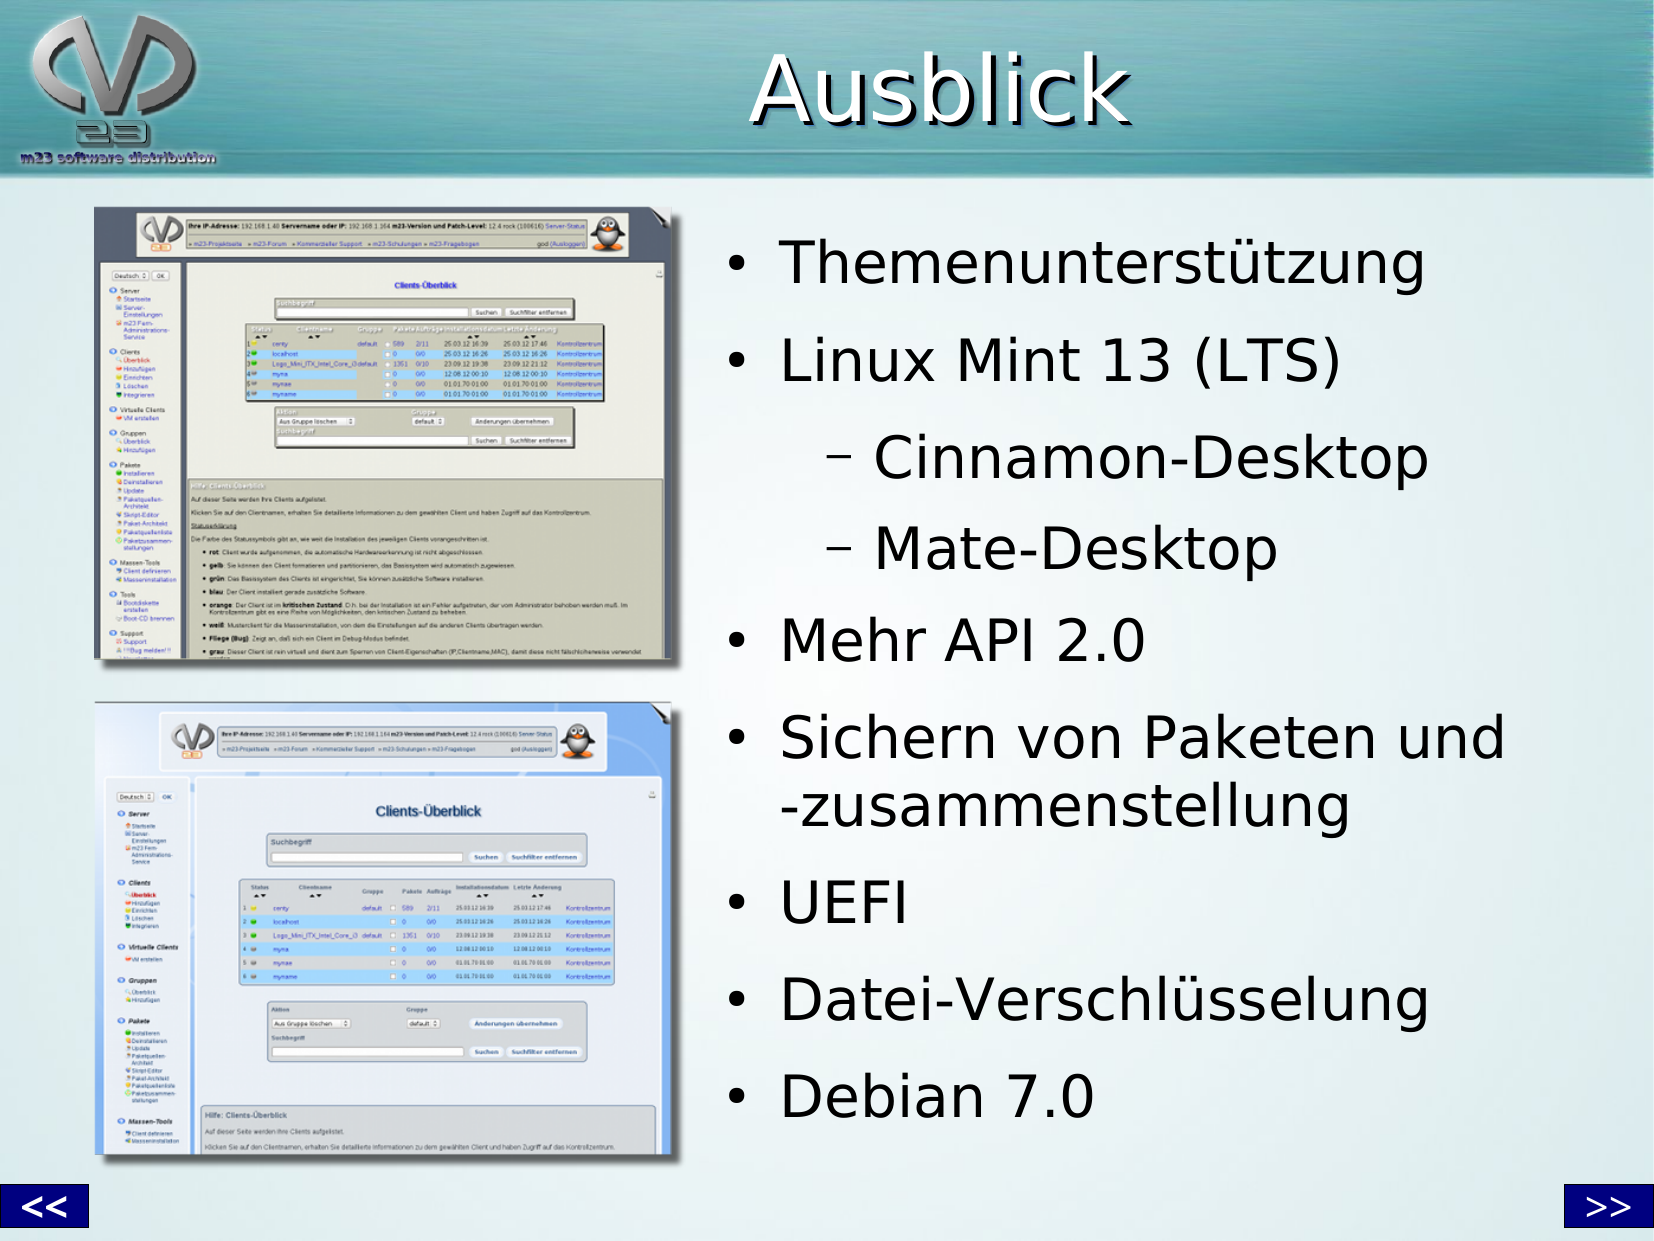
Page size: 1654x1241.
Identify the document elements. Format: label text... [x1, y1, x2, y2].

list Themenunterstützung Linux Mint 13 (LTS) Cinnamon-Desktop Mate-Desktop Mehr API 2.0 Sichern von Paketen und -zusammenstellung UEFI Datei-Verschlüsselung Debian 7.0 [720, 229, 1619, 1132]
picture [0, 0, 1654, 1241]
title Ausblick [224, 2, 1654, 178]
